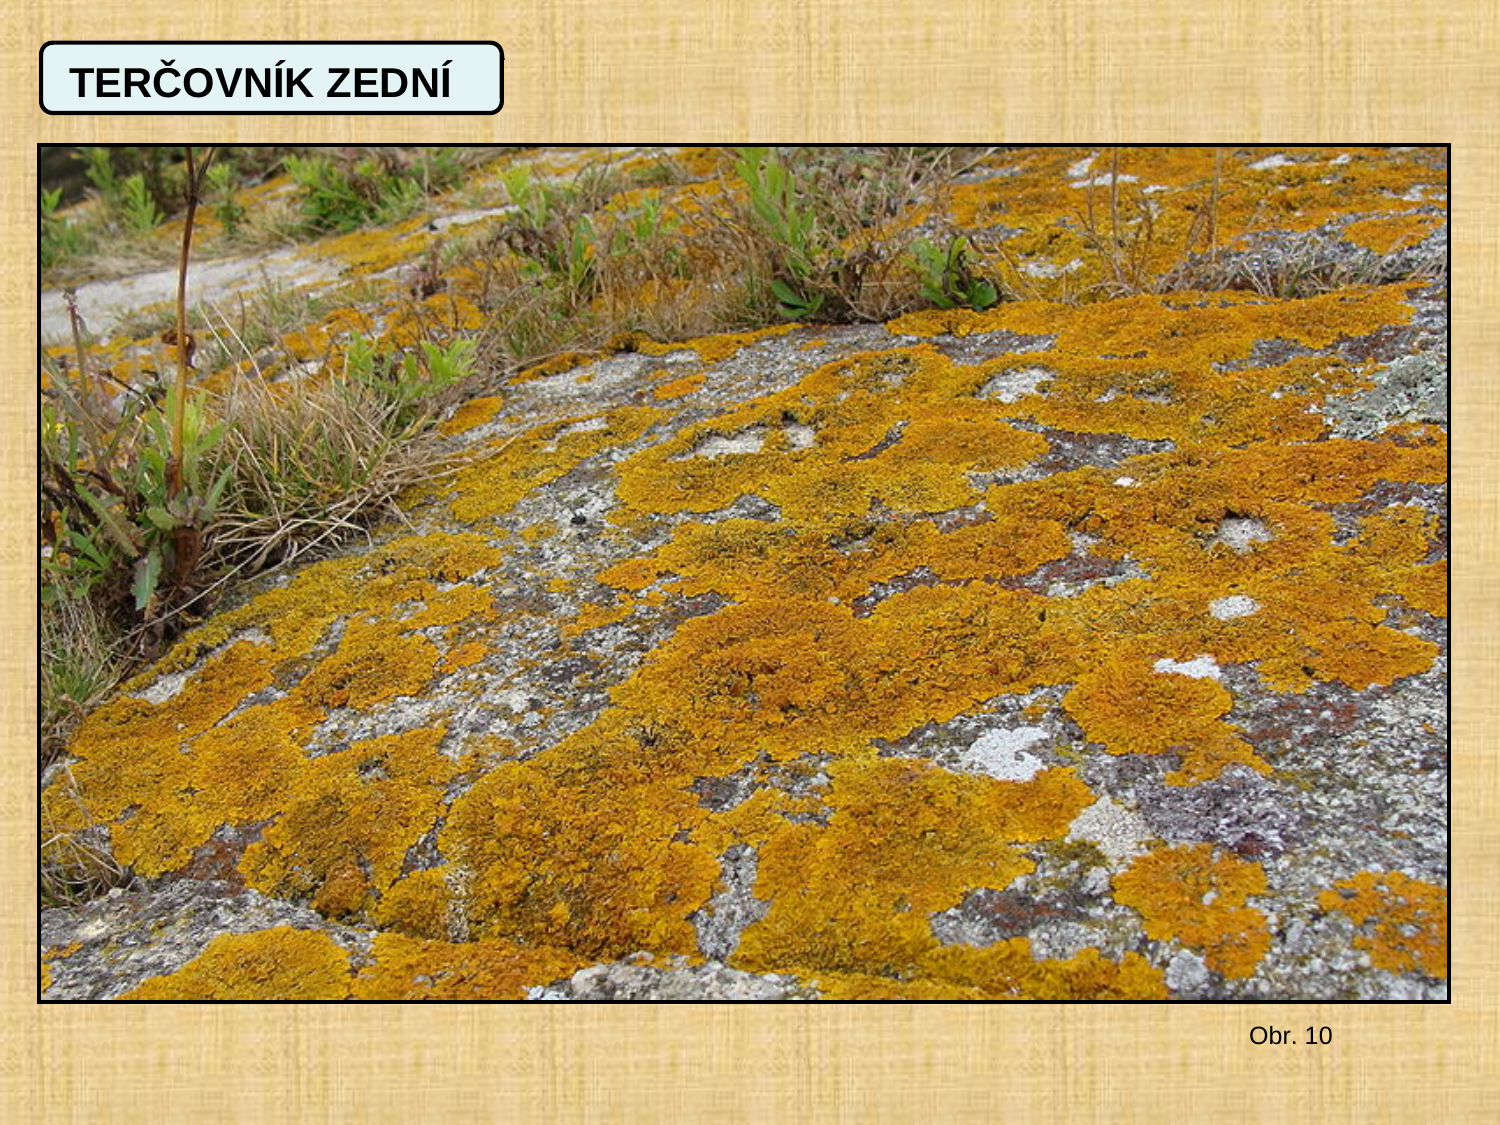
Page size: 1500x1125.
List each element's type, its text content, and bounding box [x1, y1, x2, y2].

text_box Obr. 10 [1234, 1011, 1348, 1057]
text_box TERČOVNÍK ZEDNÍ [41, 42, 502, 114]
picture [0, 0, 1500, 1125]
